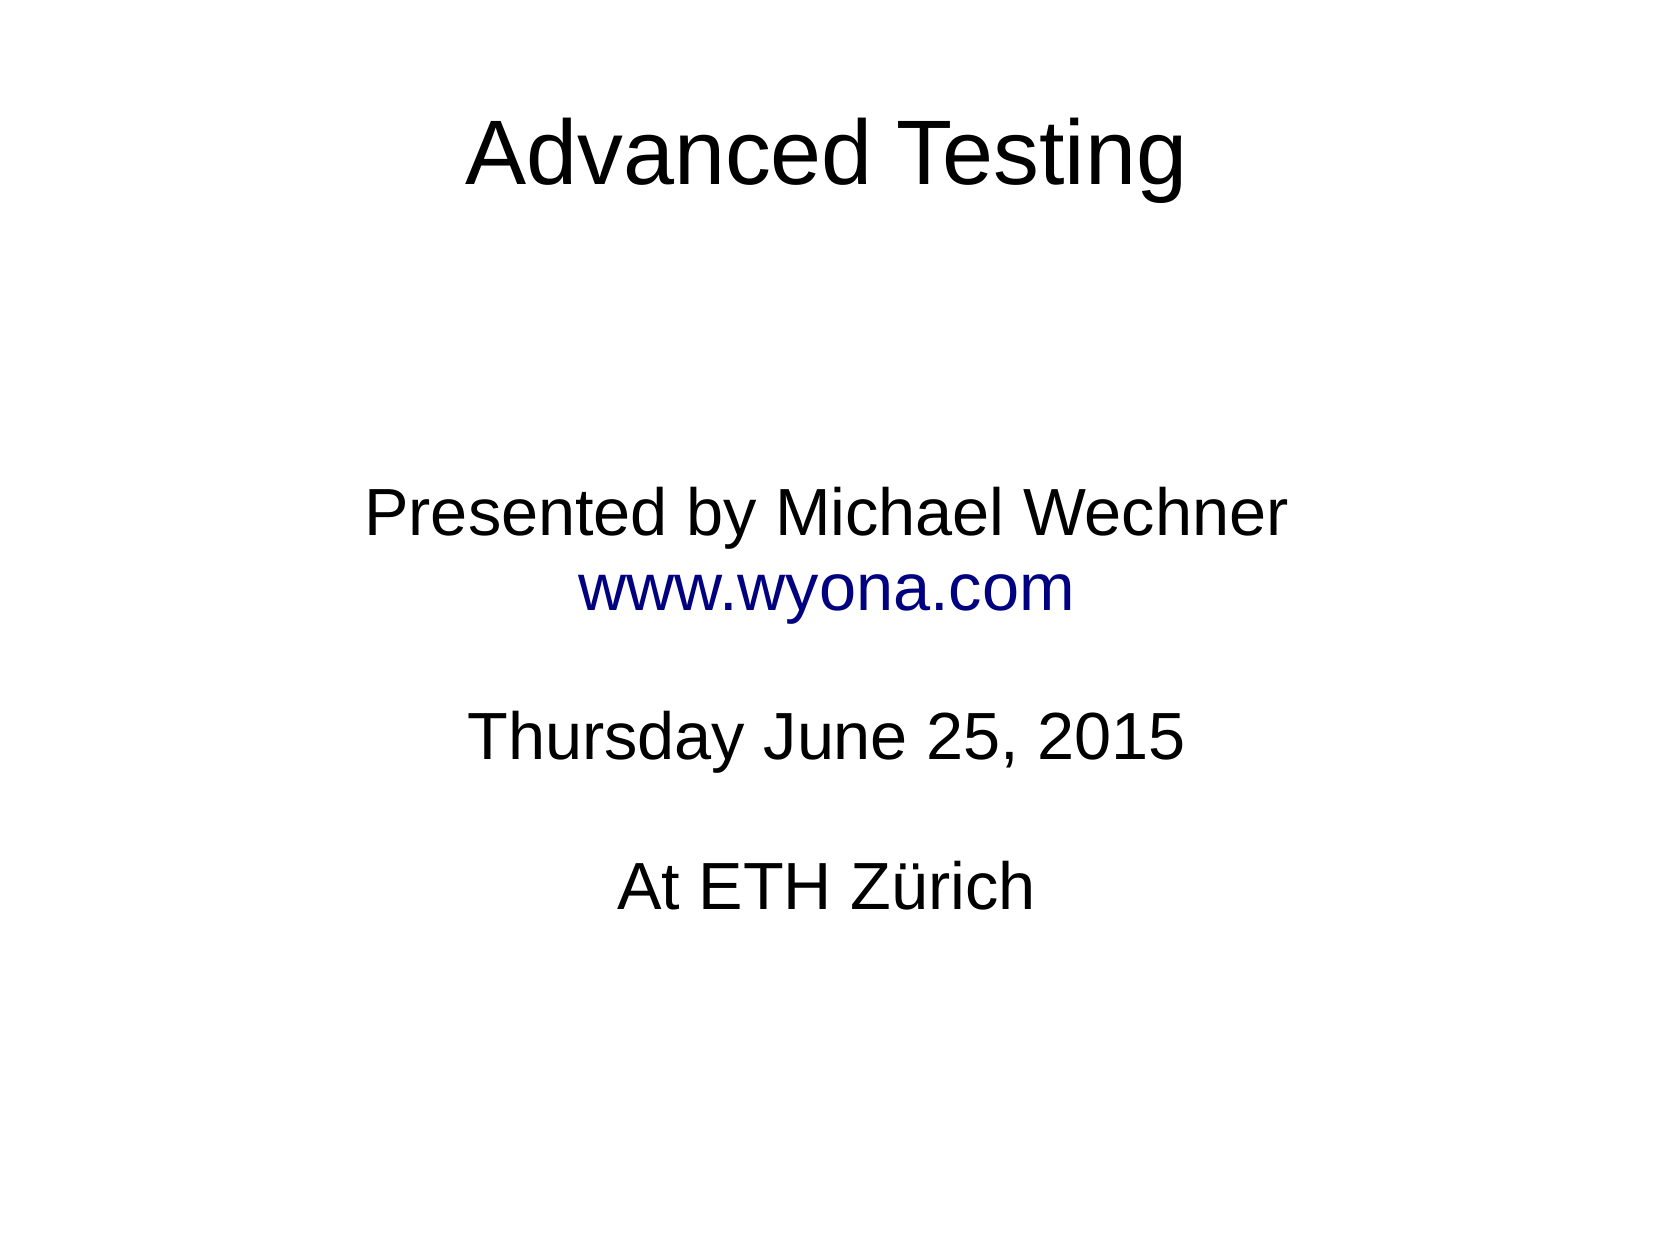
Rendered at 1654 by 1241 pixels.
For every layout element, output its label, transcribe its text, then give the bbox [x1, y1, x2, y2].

subtitle Presented by Michael Wechner www.wyona.com Thursday June 25, 2015 At ETH Zürich [82, 290, 1571, 1109]
title Advanced Testing [82, 49, 1571, 257]
